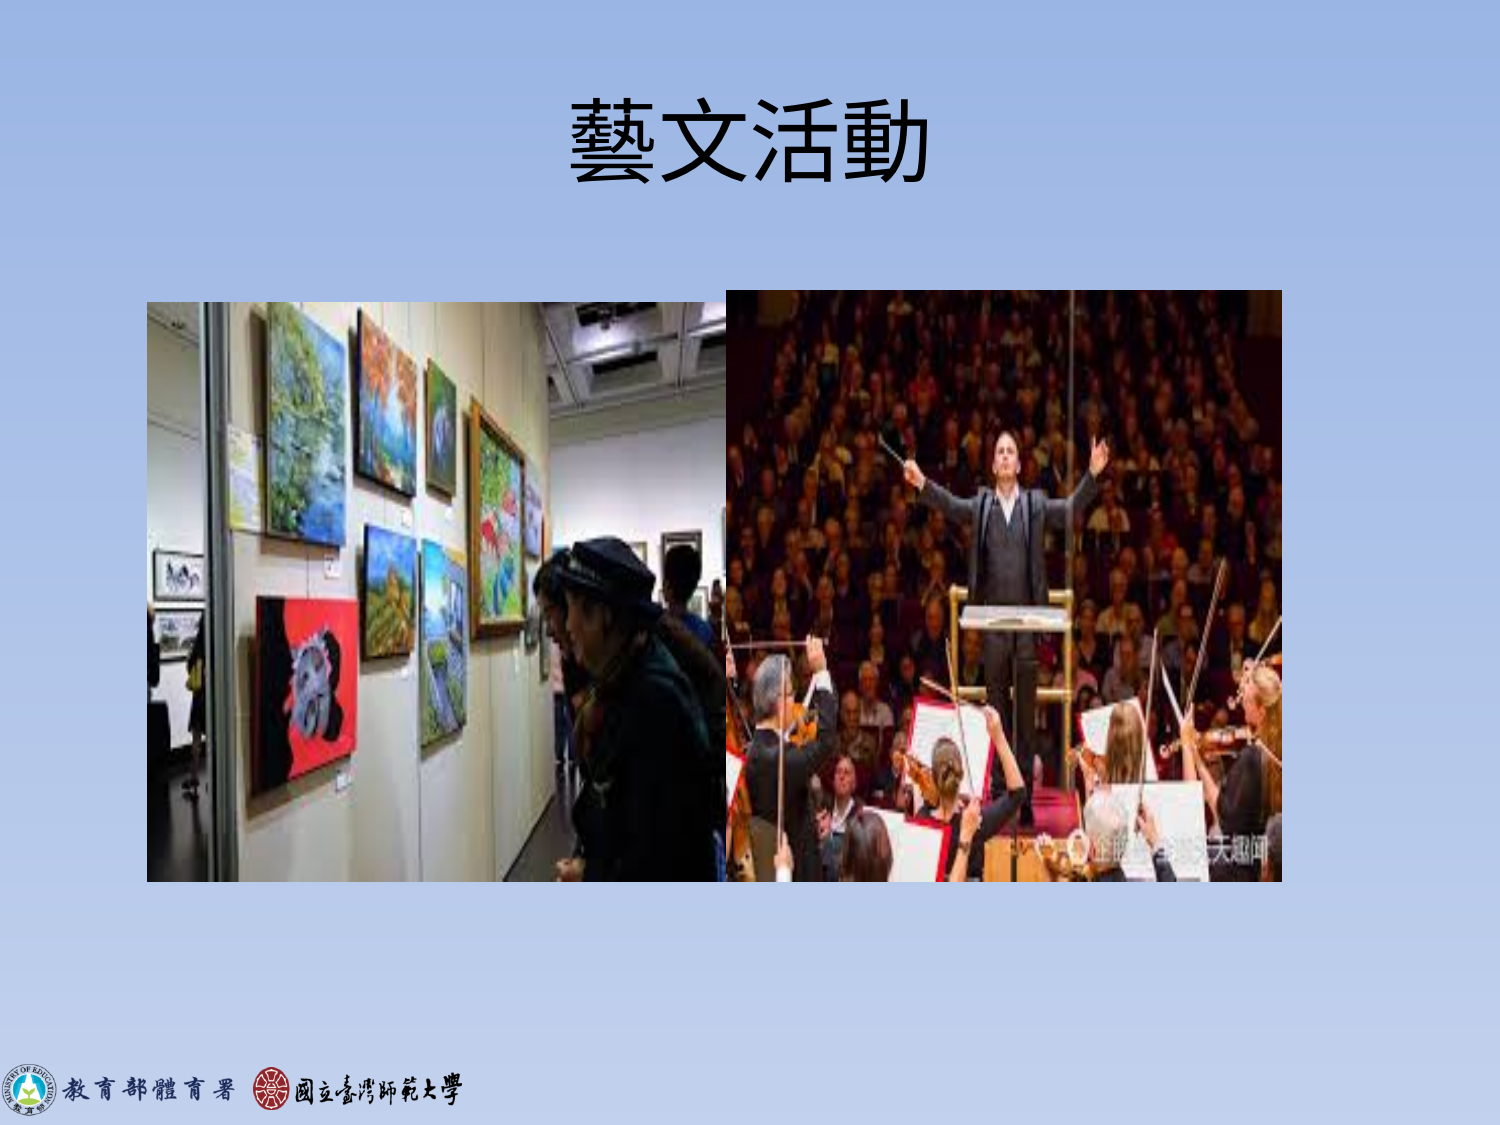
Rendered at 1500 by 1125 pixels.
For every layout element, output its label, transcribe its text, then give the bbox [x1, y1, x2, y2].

title 藝文活動 [75, 45, 1426, 233]
picture [147, 290, 1282, 882]
